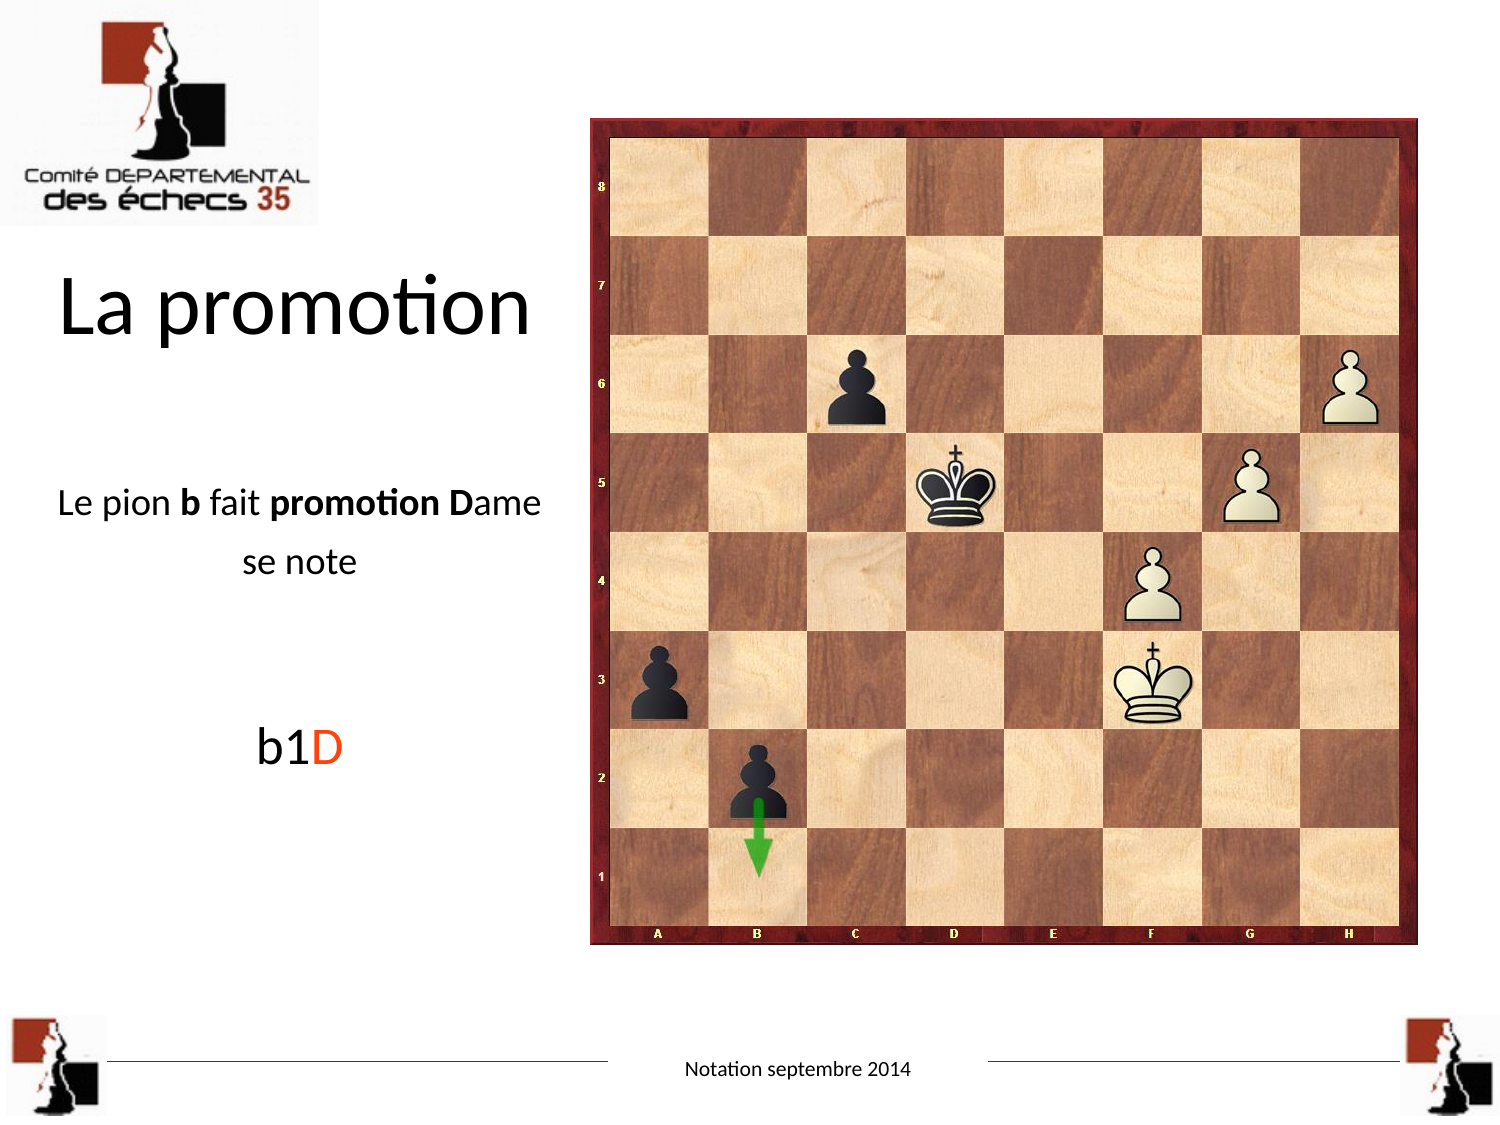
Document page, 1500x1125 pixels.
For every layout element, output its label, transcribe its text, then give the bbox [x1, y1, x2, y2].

title La promotion [0, 153, 626, 395]
picture [0, 0, 319, 153]
picture [6, 1015, 107, 1116]
picture [590, 118, 1418, 945]
list Le pion b fait promotion Dame se note b1D [0, 425, 567, 827]
picture [1400, 1015, 1500, 1116]
